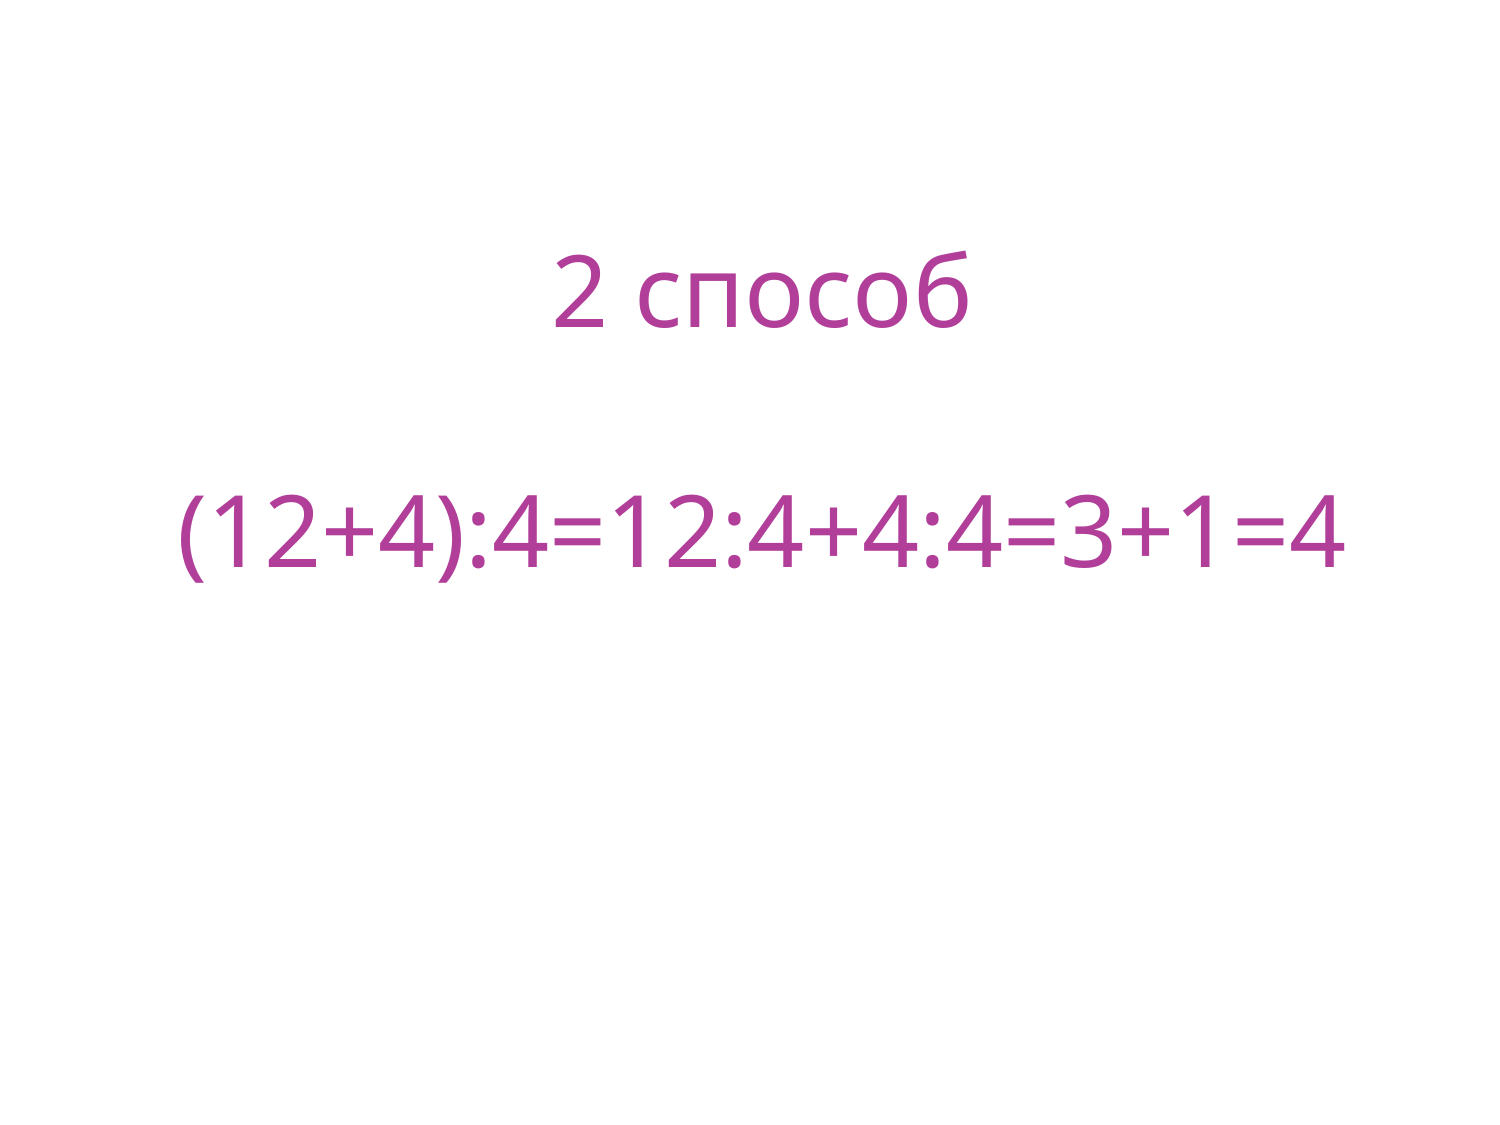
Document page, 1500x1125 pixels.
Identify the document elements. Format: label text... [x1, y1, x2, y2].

title 2 способ (12+4):4=12:4+4:4=3+1=4 [50, 219, 1475, 787]
